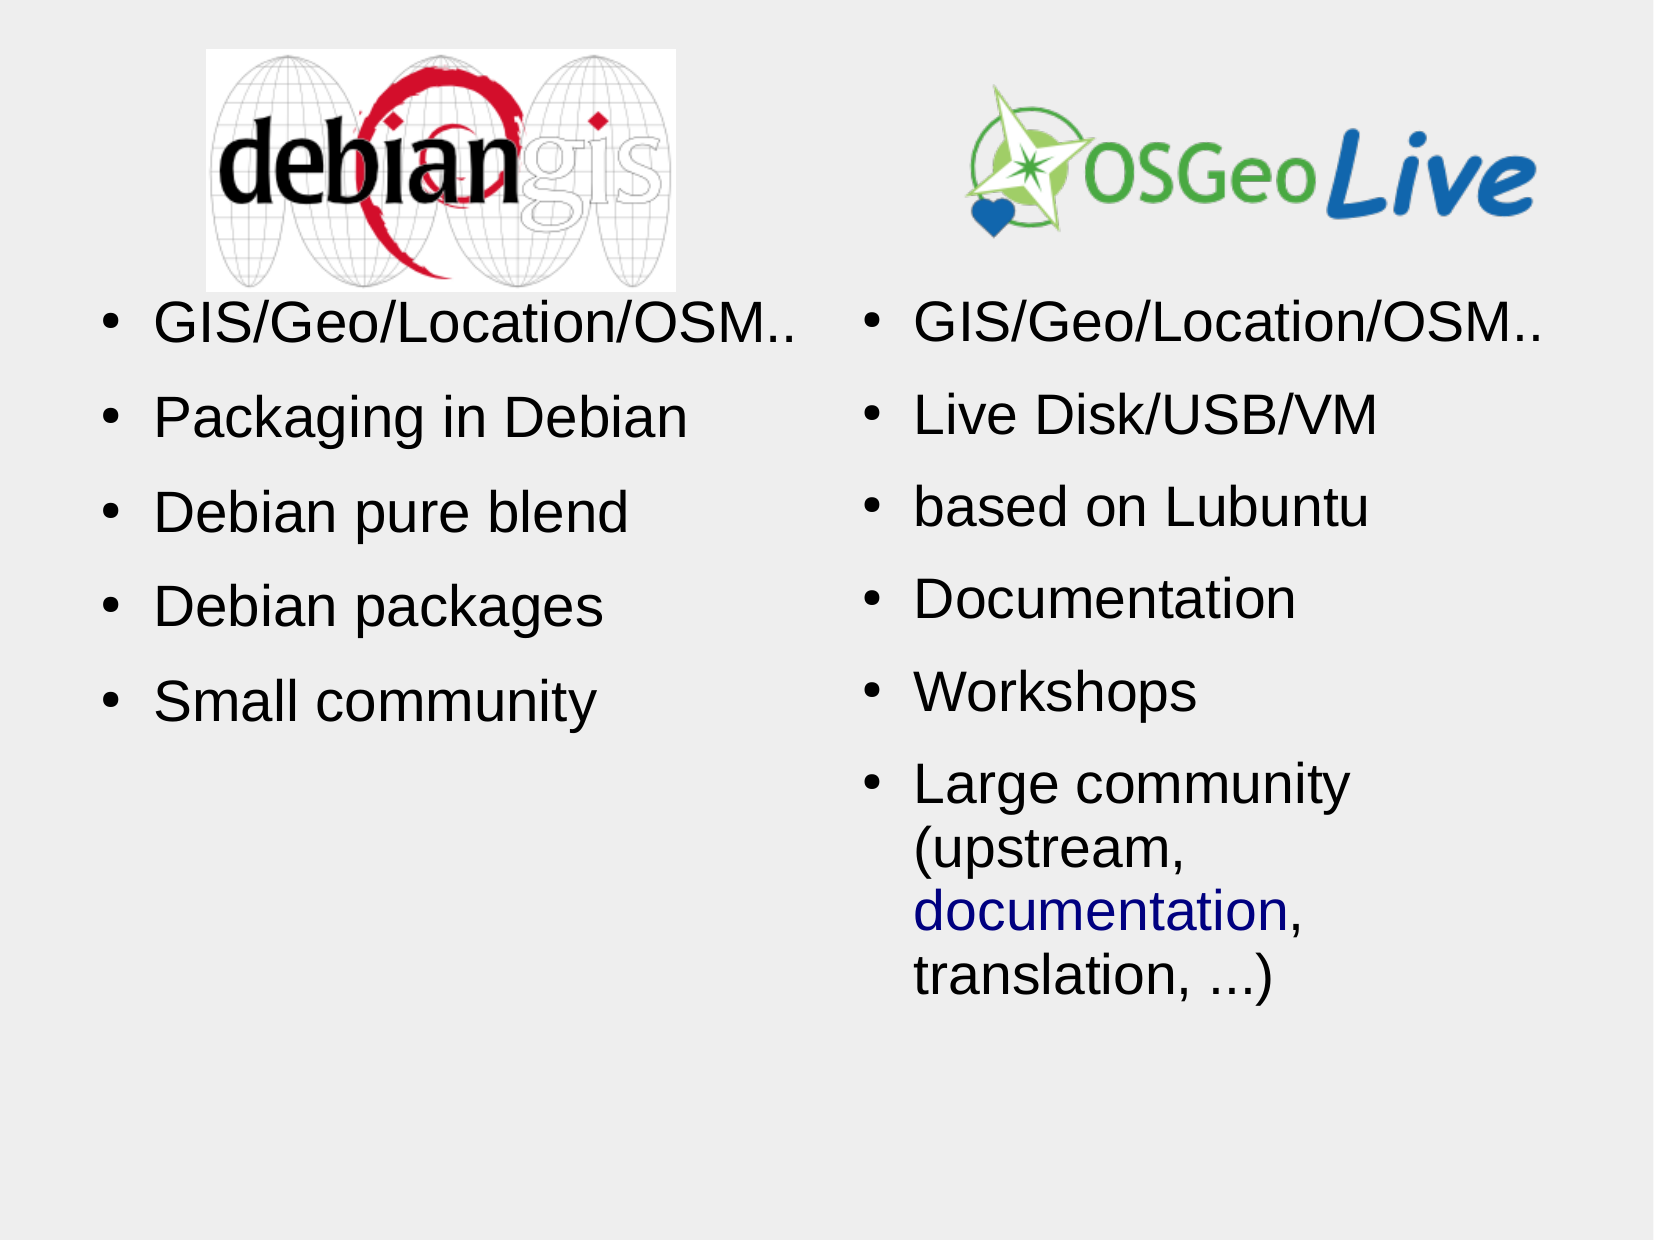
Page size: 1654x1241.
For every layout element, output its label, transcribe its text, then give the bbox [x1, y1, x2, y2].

picture [757, 83, 1654, 241]
list GIS/Geo/Location/OSM.. Packaging in Debian Debian pure blend Debian packages Small community [82, 290, 809, 1010]
list GIS/Geo/Location/OSM.. Live Disk/USB/VM based on Lubuntu Documentation Workshops Large community (upstream, documentation, translation, ...) [844, 290, 1571, 1010]
picture [206, 49, 676, 292]
